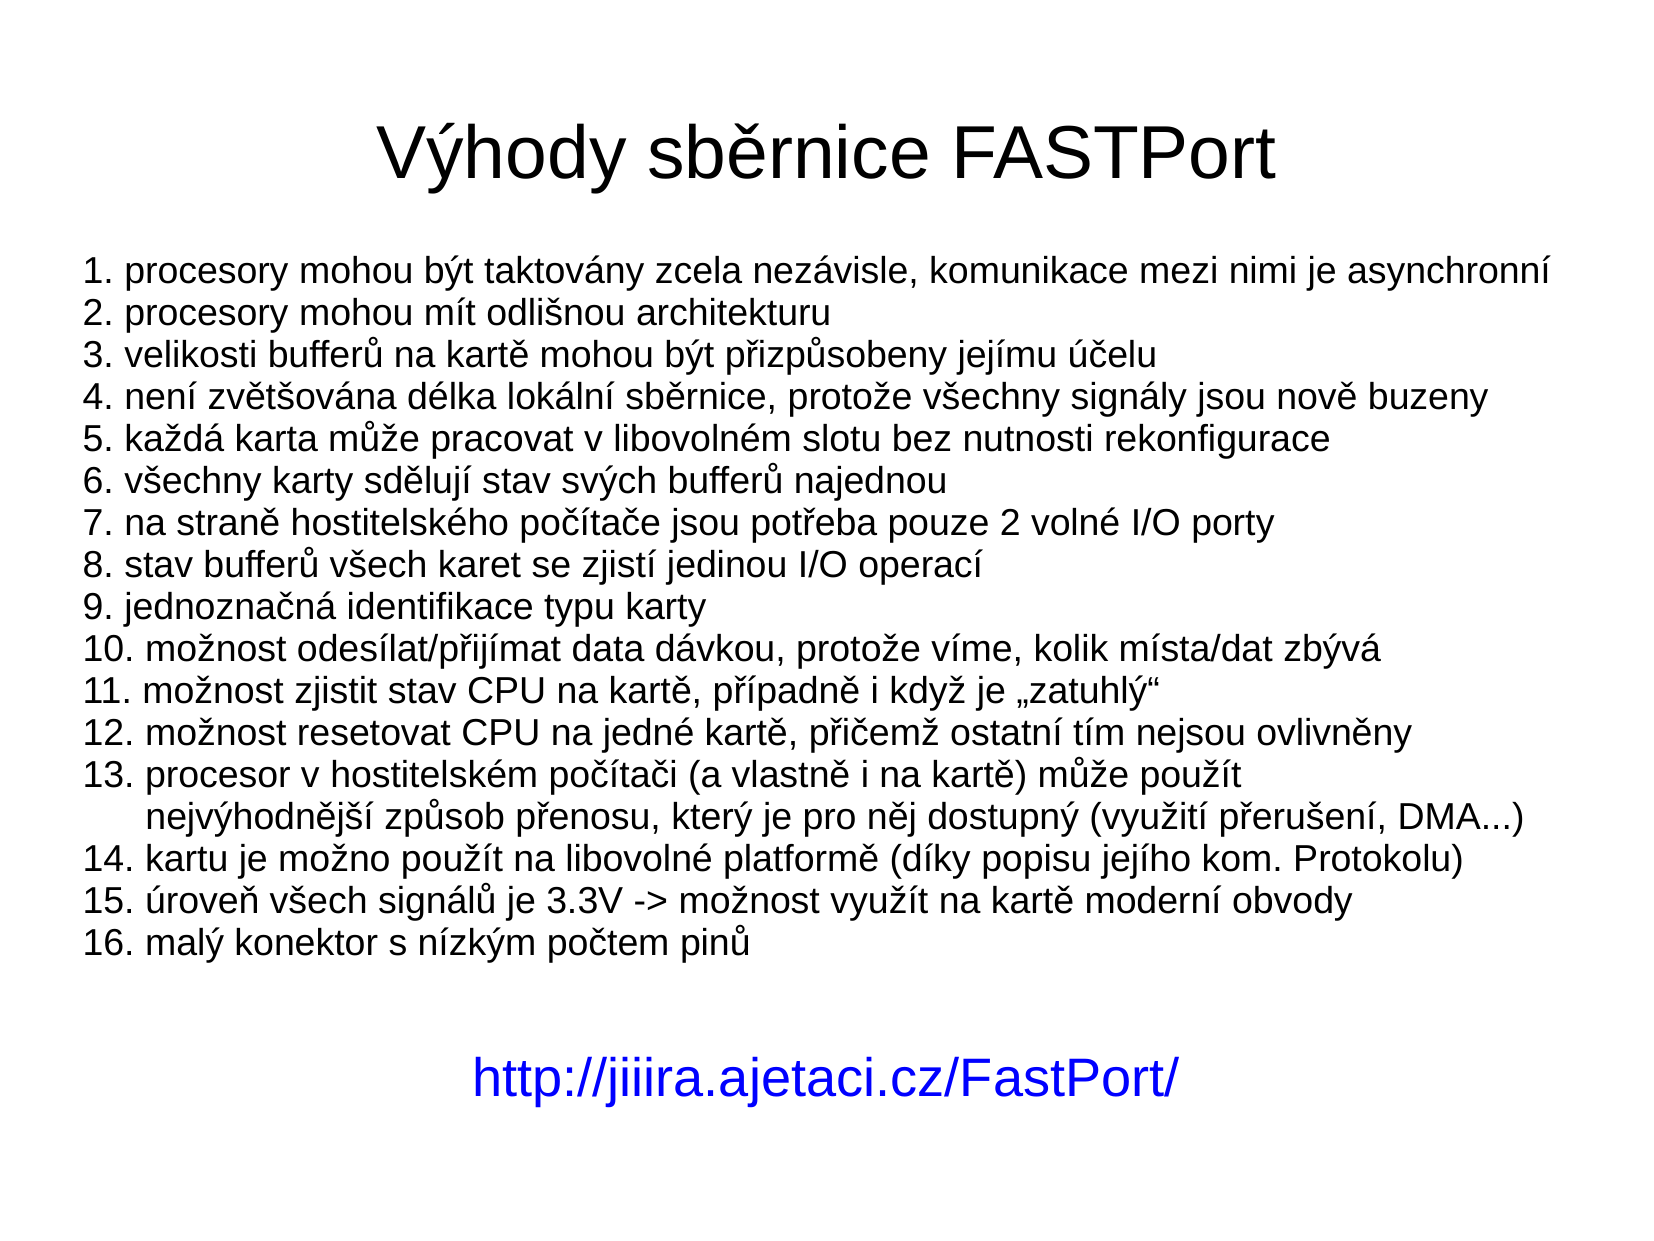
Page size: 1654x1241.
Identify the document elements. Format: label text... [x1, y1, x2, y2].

subtitle 1. procesory mohou být taktovány zcela nezávisle, komunikace mezi nimi je asynchronní 2. procesory mohou mít odlišnou architekturu 3. velikosti bufferů na kartě mohou být přizpůsobeny jejímu účelu 4. není zvětšována délka lokální sběrnice, protože všechny signály jsou nově buzeny 5. každá karta může pracovat v libovolném slotu bez nutnosti rekonfigurace 6. všechny karty sdělují stav svých bufferů najednou 7. na straně hostitelského počítače jsou potřeba pouze 2 volné I/O porty 8. stav bufferů všech karet se zjistí jedinou I/O operací 9. jednoznačná identifikace typu karty 10. možnost odesílat/přijímat data dávkou, protože víme, kolik místa/dat zbývá 11. možnost zjistit stav CPU na kartě, případně i když je „zatuhlý“ 12. možnost resetovat CPU na jedné kartě, přičemž ostatní tím nejsou ovlivněny 13. procesor v hostitelském počítači (a vlastně i na kartě) může použít nejvýhodnější způsob přenosu, který je pro něj dostupný (využití přerušení, DMA...) 14. kartu je možno použít na libovolné platformě (díky popisu jejího kom. Protokolu) 15. úroveň všech signálů je 3.3V -> možnost využít na kartě moderní obvody 16. malý konektor s nízkým počtem pinů http://jiiira.ajetaci.cz/FastPort/ [82, 248, 1571, 1151]
title Výhody sběrnice FASTPort [82, 49, 1571, 248]
